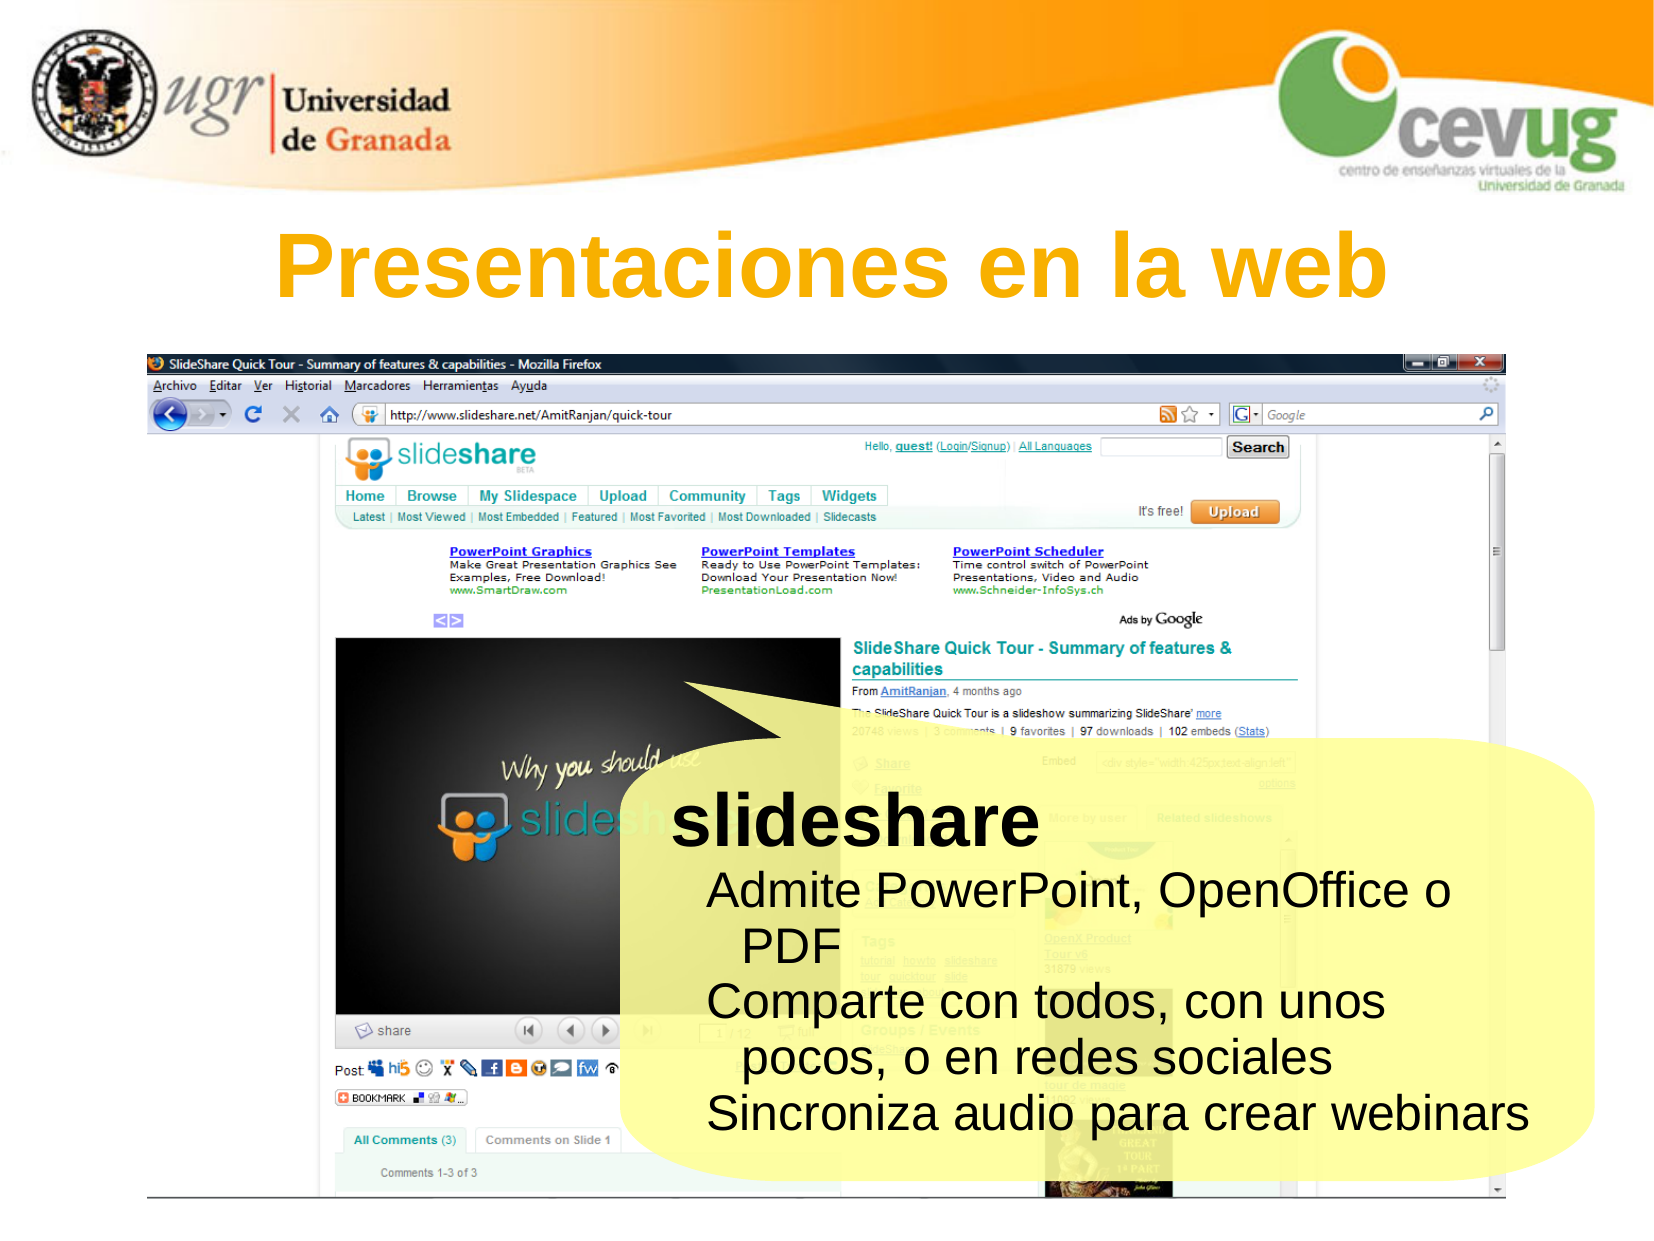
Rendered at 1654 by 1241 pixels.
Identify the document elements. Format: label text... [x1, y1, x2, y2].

title Presentaciones en la web [88, 177, 1577, 355]
text_box slideshare Admite PowerPoint, OpenOffice o PDF Comparte con todos, con unos pocos, o en redes sociales Sincroniza audio para crear webinars [620, 681, 1595, 1182]
picture [147, 354, 1506, 1199]
